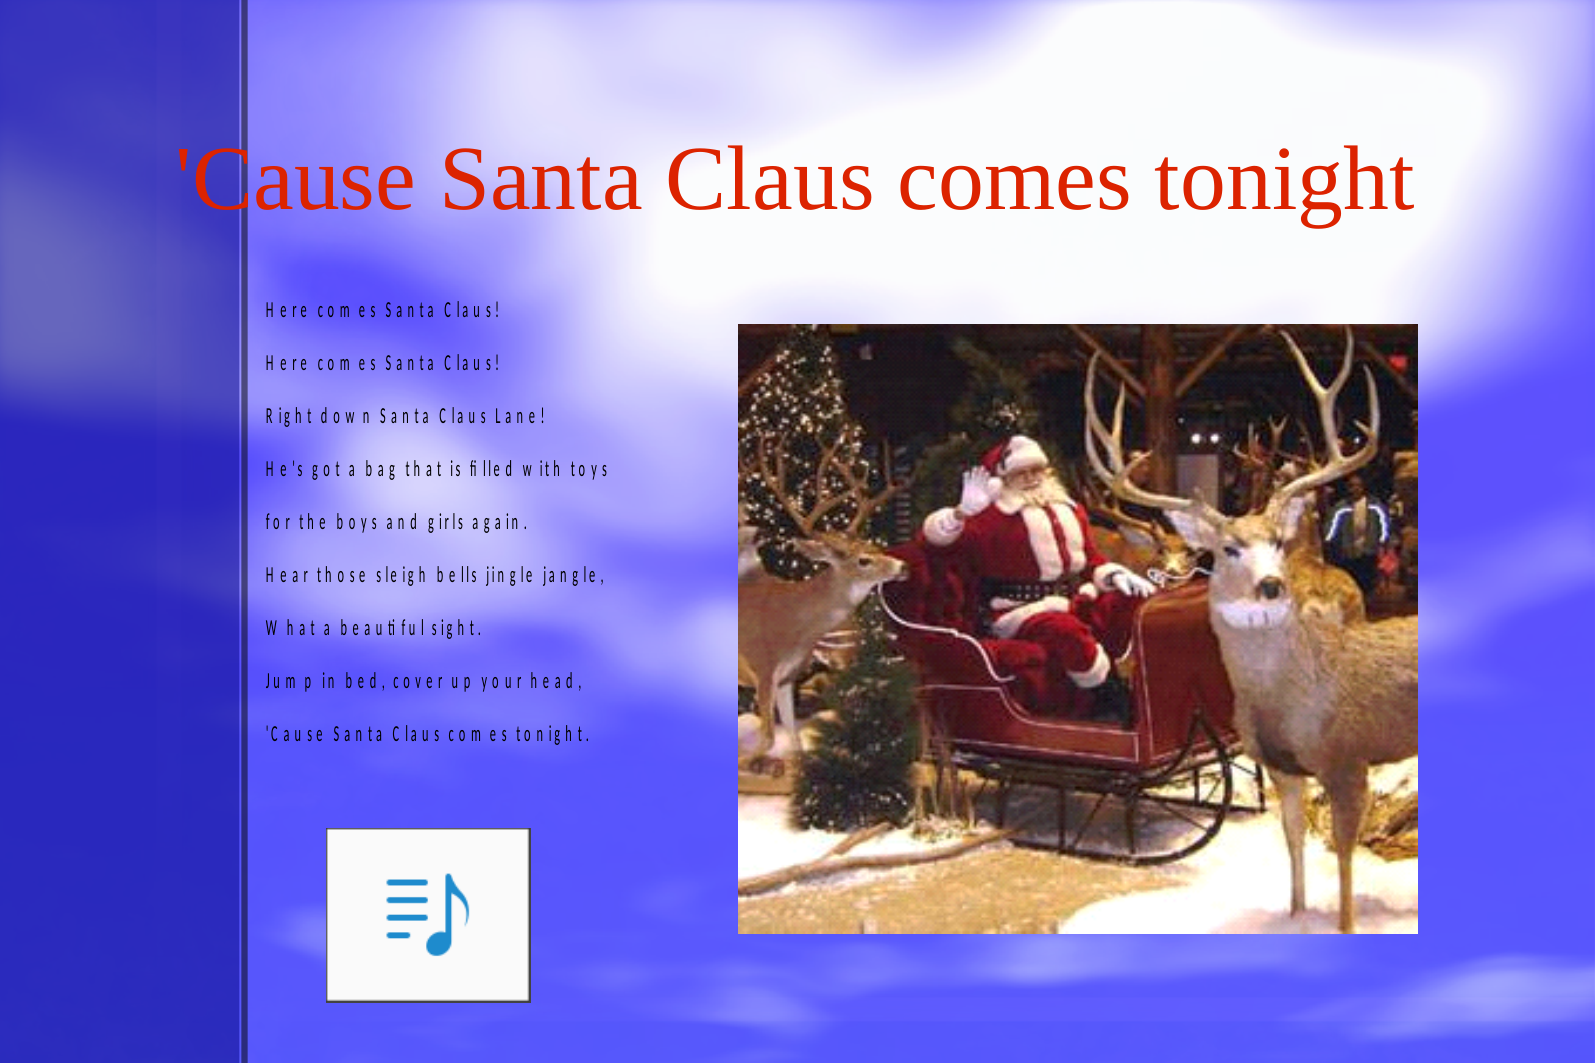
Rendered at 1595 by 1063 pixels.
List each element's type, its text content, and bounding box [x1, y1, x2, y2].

title 'Cause Santa Claus comes tonight [115, 97, 1478, 261]
picture [265, 295, 1418, 934]
text_box [324, 826, 532, 1004]
